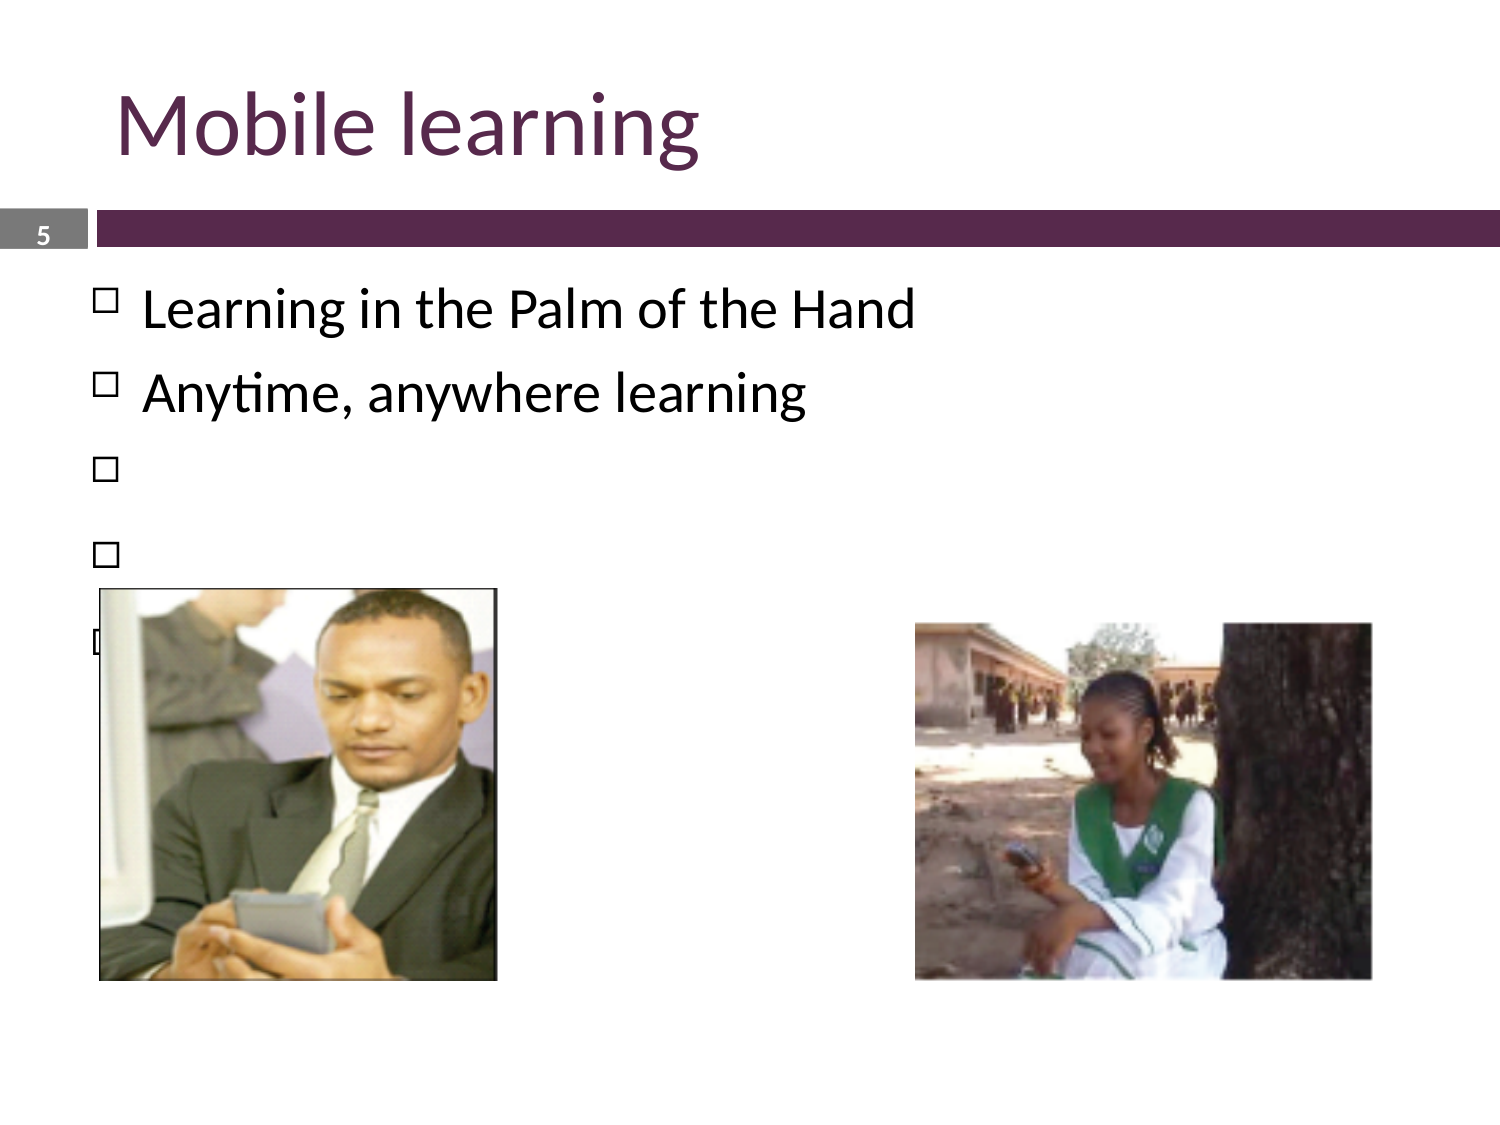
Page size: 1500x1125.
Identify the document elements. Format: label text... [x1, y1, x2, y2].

picture [99, 588, 500, 981]
list Learning in the Palm of the Hand Anytime, anywhere learning [75, 262, 1353, 1005]
picture [915, 621, 1376, 985]
title Mobile learning [99, 37, 1438, 201]
text_box [0, 208, 88, 249]
